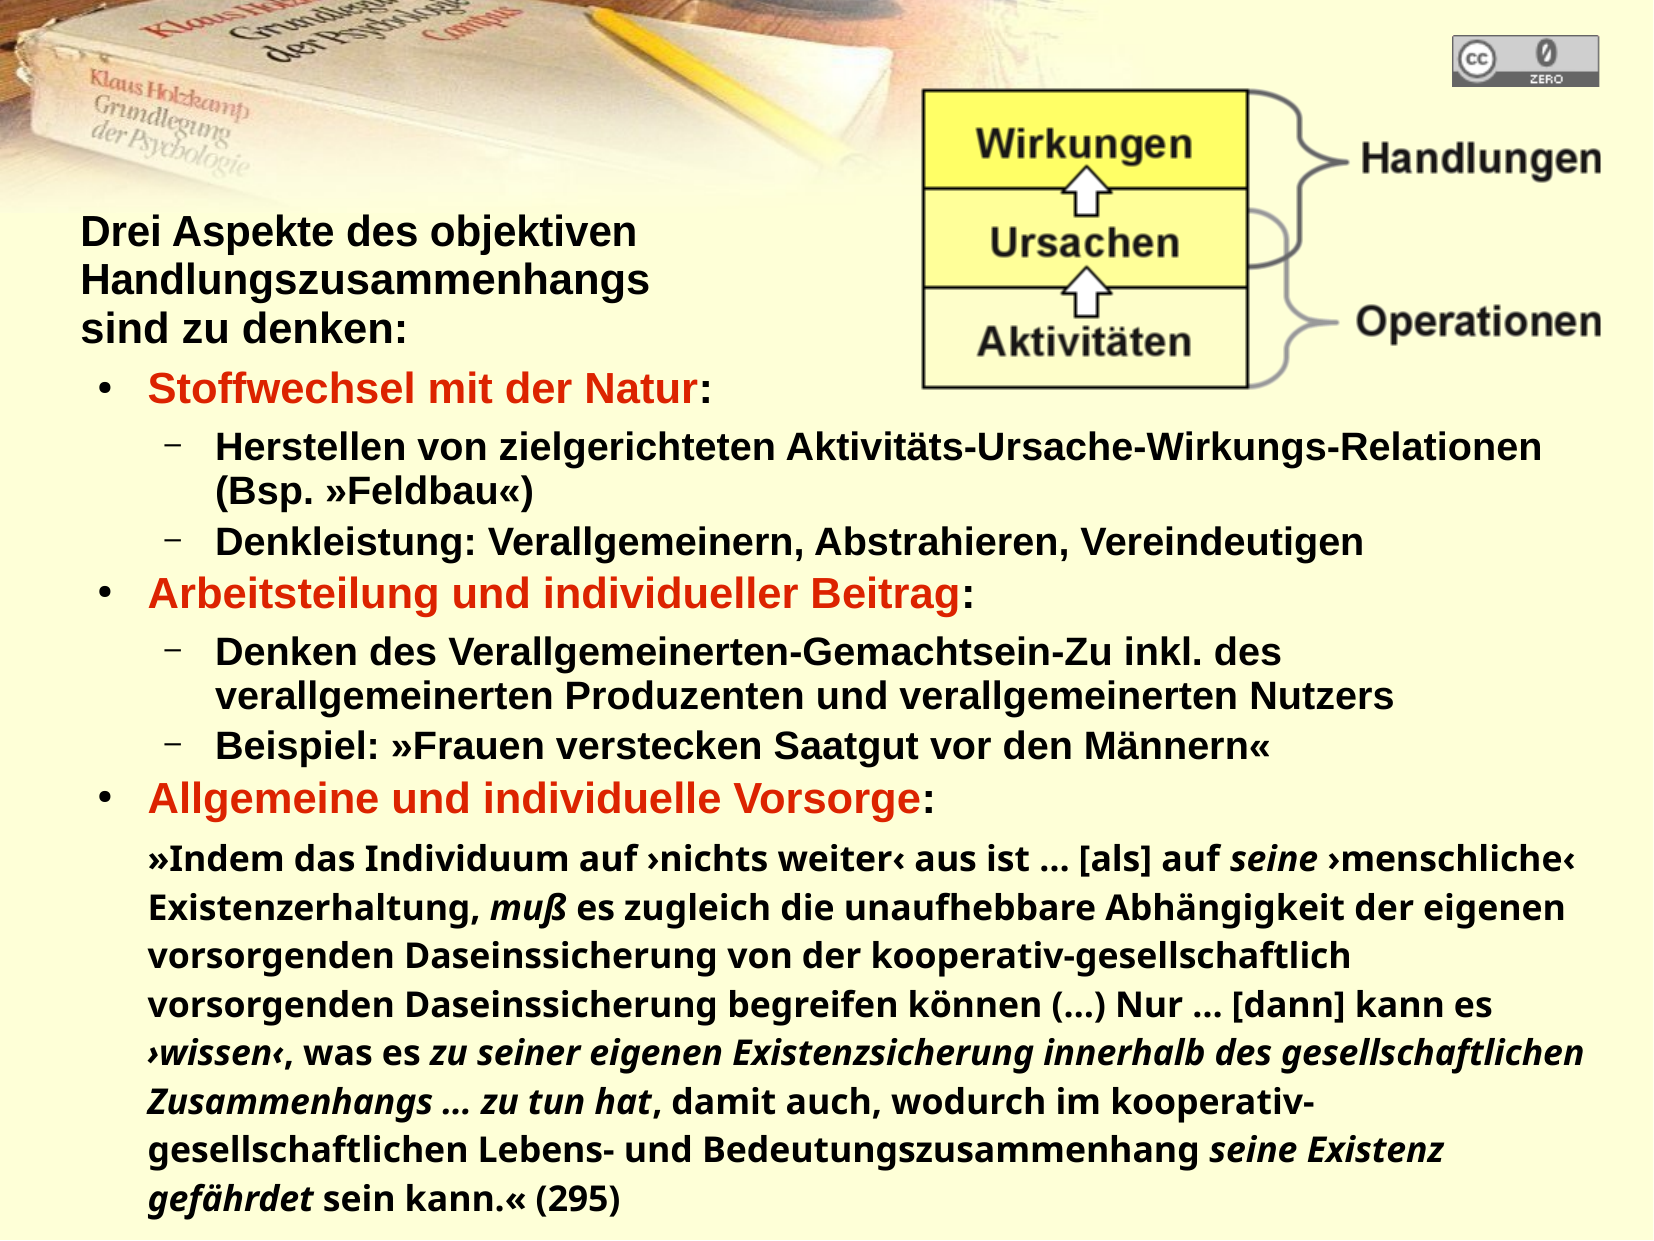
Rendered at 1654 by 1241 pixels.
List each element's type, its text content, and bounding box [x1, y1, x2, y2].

picture [1452, 35, 1600, 87]
picture [0, 0, 1601, 390]
list Drei Aspekte des objektiven Handlungszusammenhangs sind zu denken: Stoffwechsel mit der Natur: Herstellen von zielgerichteten Aktivitäts-Ursache-Wirkungs-Relationen (Bsp. »Feldbau«) Denkleistung: Verallgemeinern, Abstrahieren, Vereindeutigen Arbeitsteilung und individueller Beitrag: Denken des Verallgemeinerten-Gemachtsein-Zu inkl. des verallgemeinerten Produzenten und verallgemeinerten Nutzers Beispiel: »Frauen verstecken Saatgut vor den Männern« Allgemeine und individuelle Vorsorge: »Indem das Individuum auf ›nichts weiter‹ aus ist … [als] auf seine ›menschliche‹ Existenzerhaltung, muß es zugleich die unaufhebbare Abhängigkeit der eigenen vorsorgenden Daseinssicherung von der kooperativ-gesellschaftlich vorsorgenden Daseinssicherung begreifen können (…) Nur … [dann] kann es ›wissen‹, was es zu seiner eigenen Existenzsicherung innerhalb des gesellschaftlichen Zusammenhangs … zu tun hat, damit auch, wodurch im kooperativ-gesellschaftlichen Lebens- und Bedeutungszusammenhang seine Existenz gefährdet sein kann.« (295) [80, 206, 1607, 1223]
